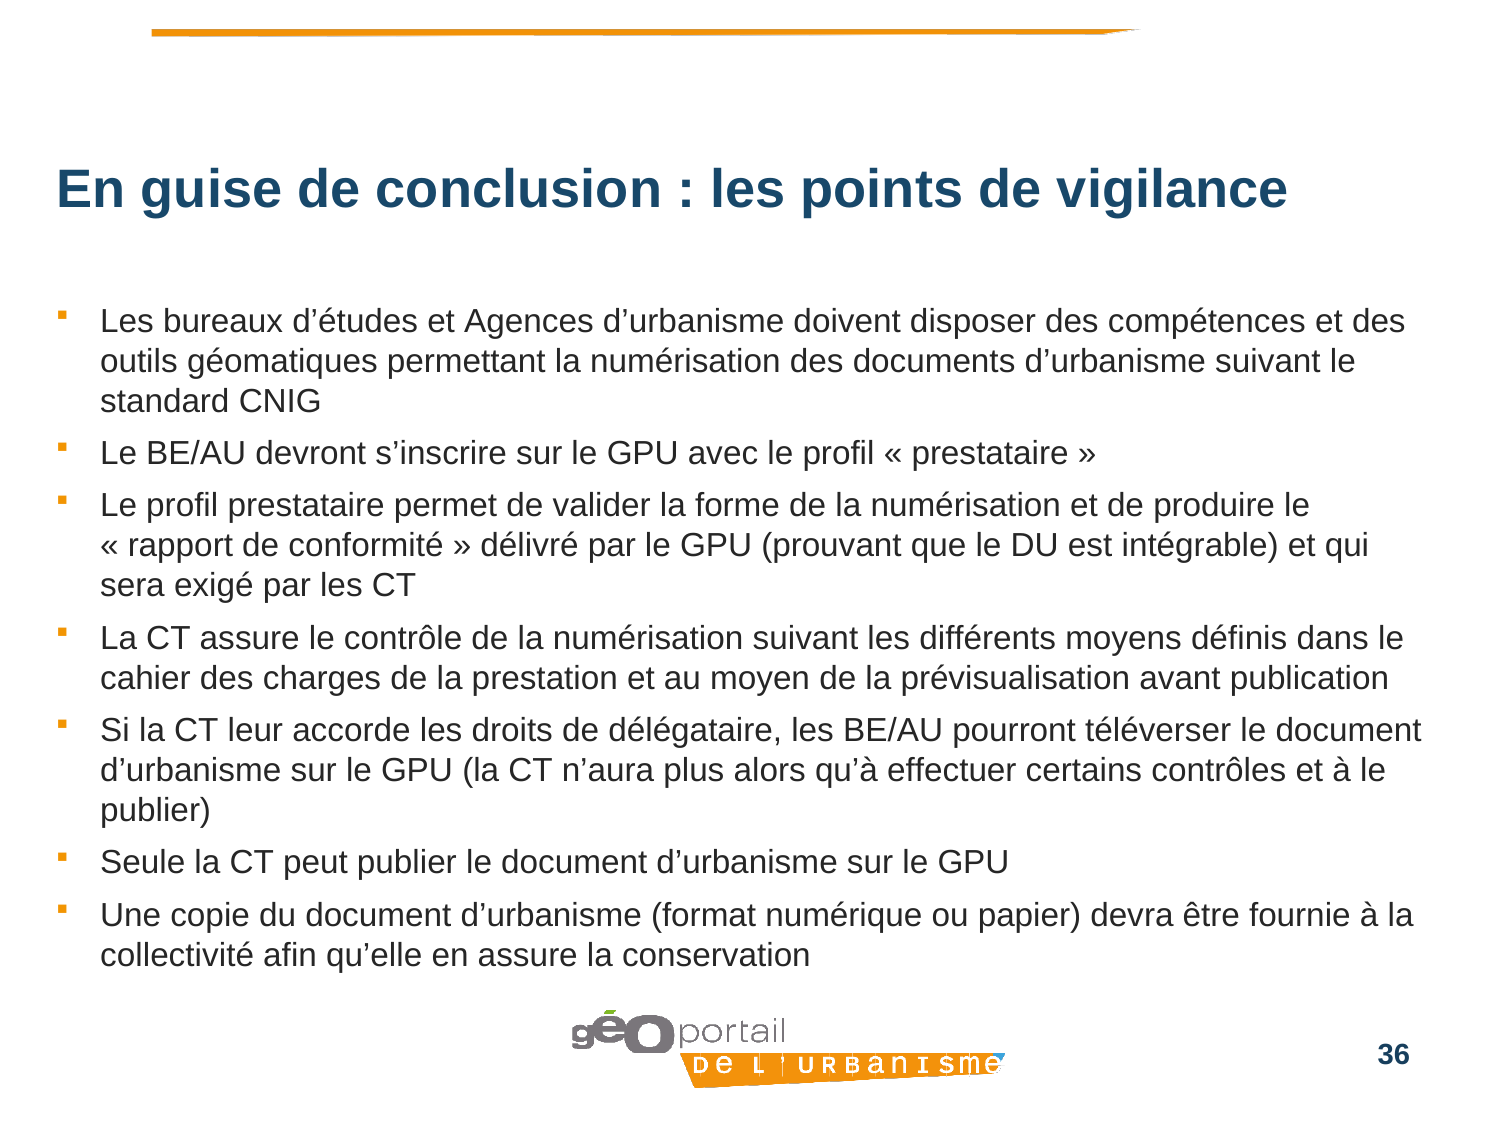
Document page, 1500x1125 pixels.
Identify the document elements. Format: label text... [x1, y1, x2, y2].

text_box <numéro> [1249, 1026, 1426, 1081]
title En guise de conclusion : les points de vigilance [41, 104, 1459, 268]
text_box Les bureaux d’études et Agences d’urbanisme doivent disposer des compétences et des outils géomatiques permettant la numérisation des documents d’urbanisme suivant le standard CNIG Le BE/AU devront s’inscrire sur le GPU avec le profil « prestataire » Le profil prestataire permet de valider la forme de la numérisation et de produire le « rapport de conformité » délivré par le GPU (prouvant que le DU est intégrable) et qui sera exigé par les CT La CT assure le contrôle de la numérisation suivant les différents moyens définis dans le cahier des charges de la prestation et au moyen de la prévisualisation avant publication Si la CT leur accorde les droits de délégataire, les BE/AU pourront téléverser le document d’urbanisme sur le GPU (la CT n’aura plus alors qu’à effectuer certains contrôles et à le publier) Seule la CT peut publier le document d’urbanisme sur le GPU Une copie du document d’urbanisme (format numérique ou papier) devra être fournie à la collectivité afin qu’elle en assure la conservation [41, 291, 1459, 989]
picture [536, 989, 1037, 1125]
